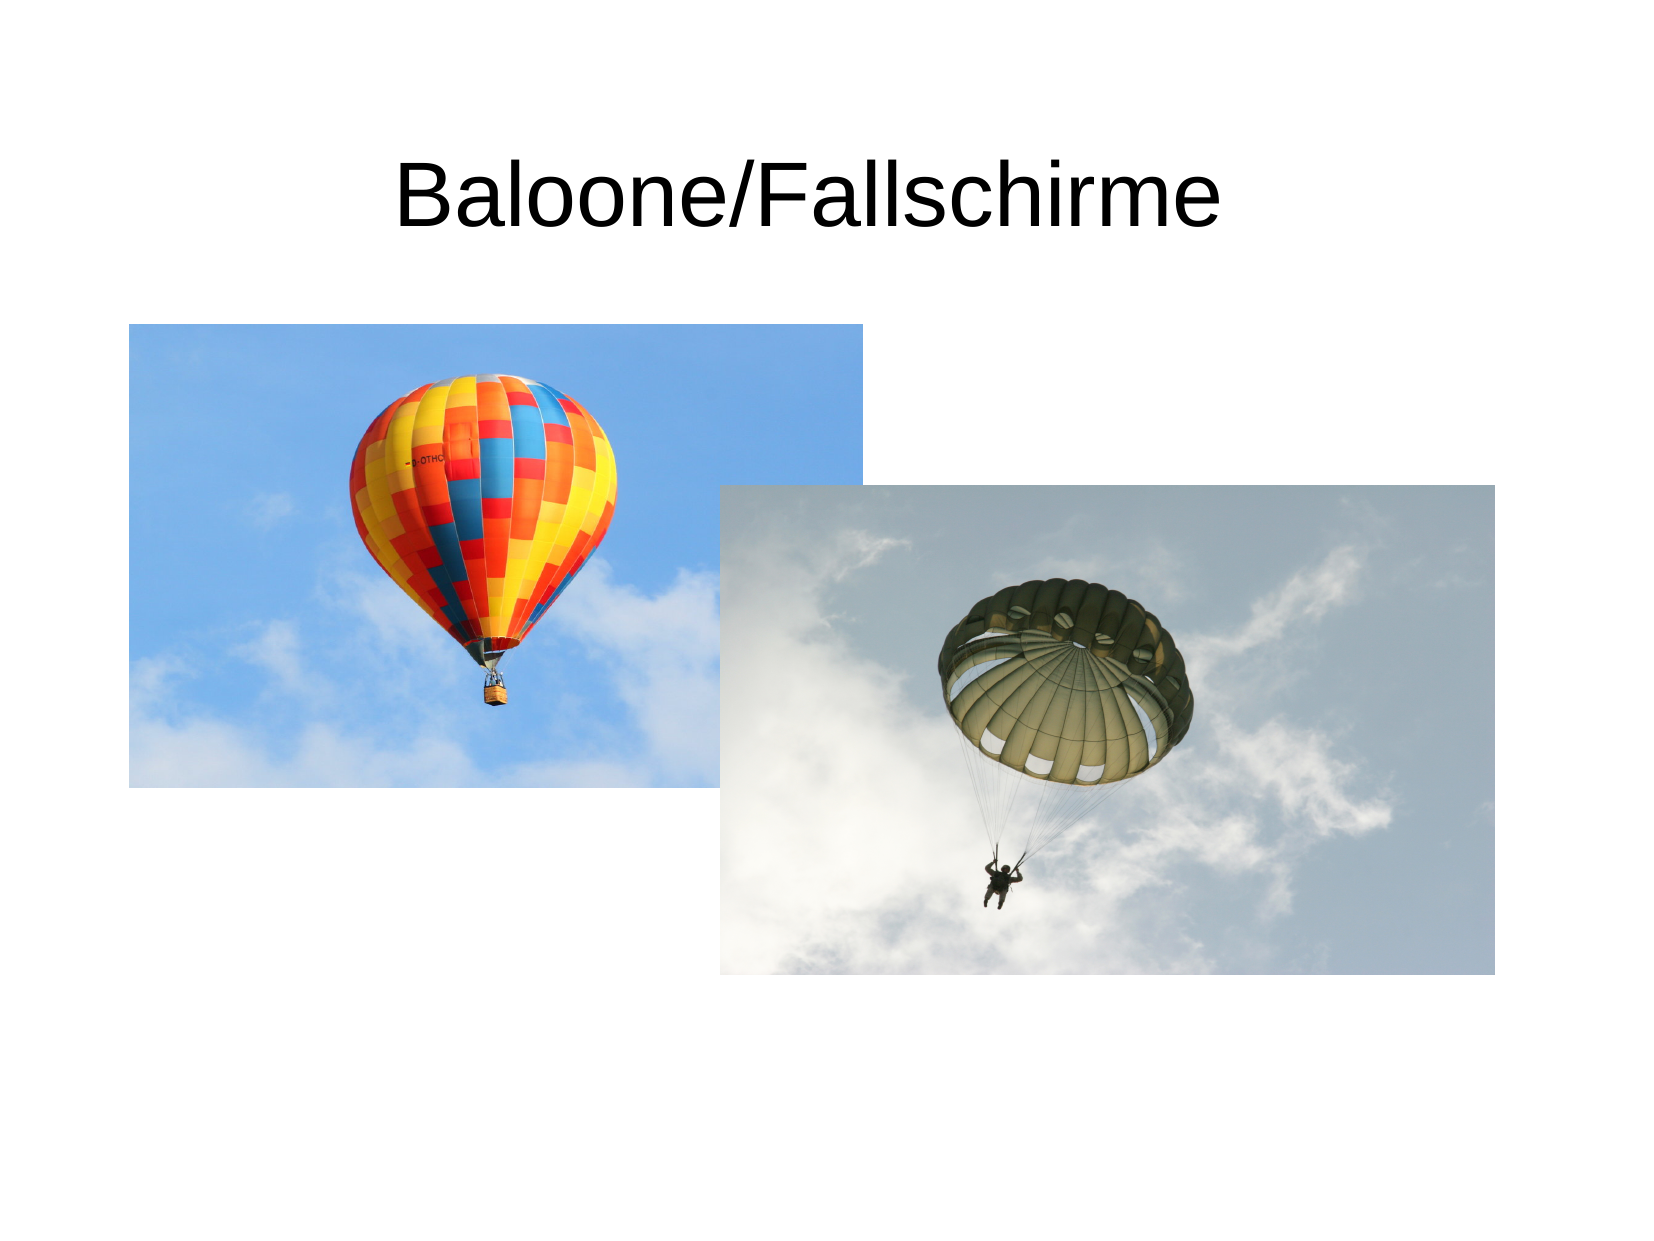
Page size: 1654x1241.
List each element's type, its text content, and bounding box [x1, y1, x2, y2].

title Baloone/Fallschirme [82, 90, 1536, 298]
picture [129, 324, 1495, 975]
